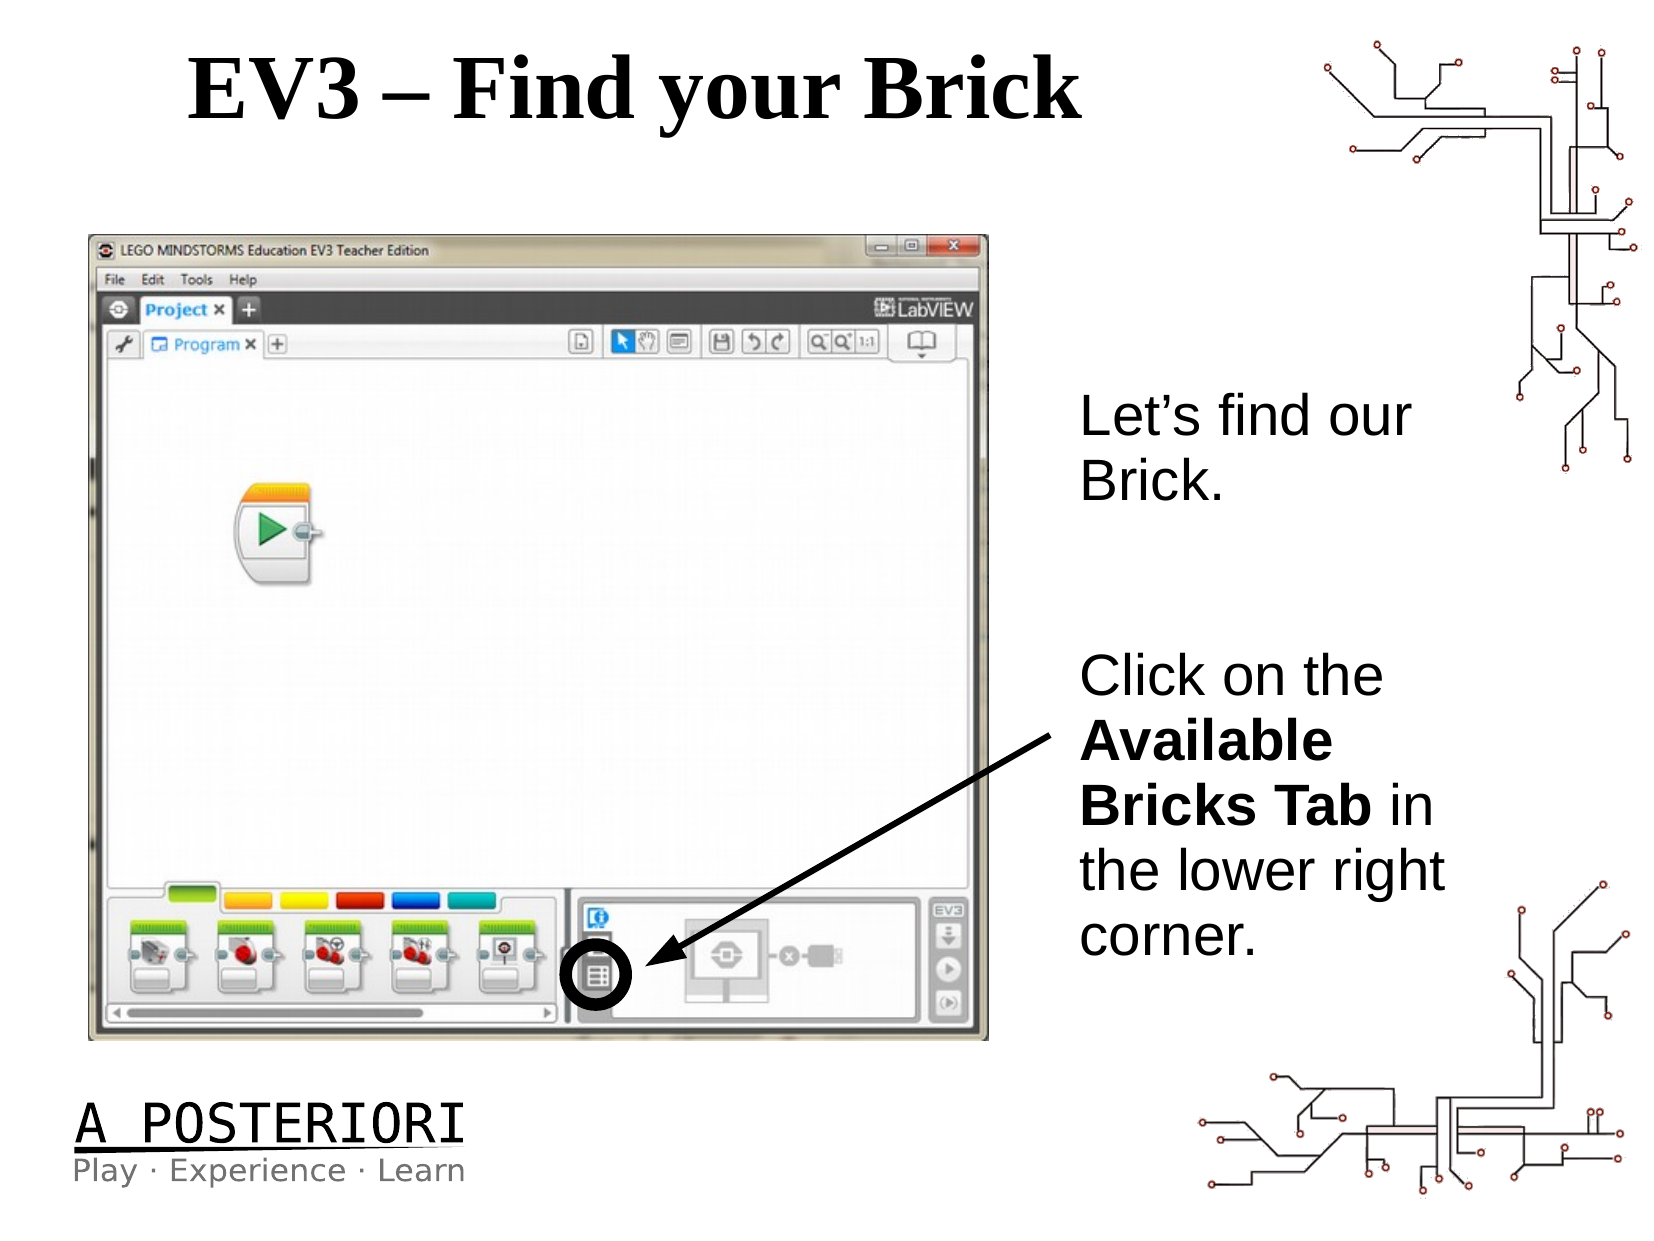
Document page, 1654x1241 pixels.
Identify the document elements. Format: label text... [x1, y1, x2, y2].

picture [73, 1101, 466, 1189]
picture [1175, 862, 1636, 1201]
picture [1305, 35, 1643, 496]
picture [88, 234, 989, 1041]
title EV3 – Find your Brick [11, 0, 1261, 190]
text_box Let’s find our Brick. Click on the Available Bricks Tab in the lower right corner. [1065, 375, 1501, 1053]
